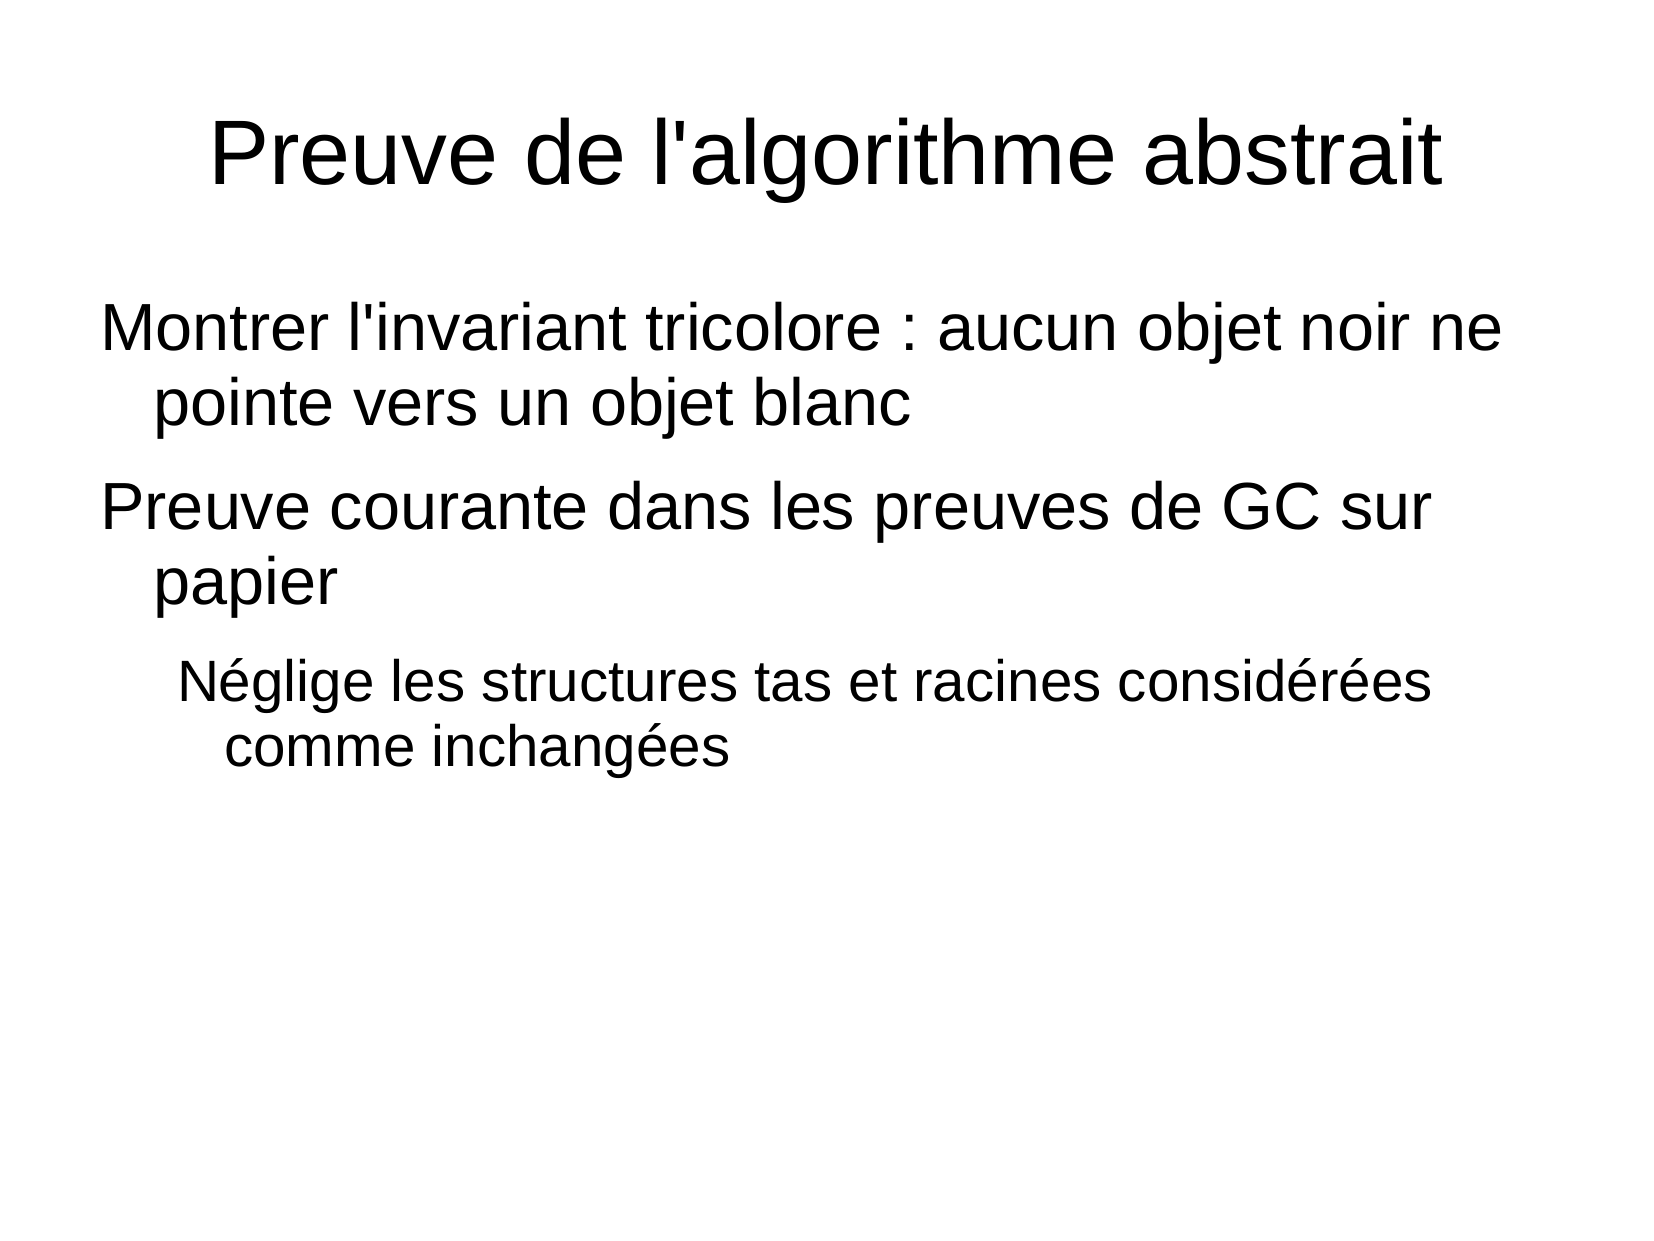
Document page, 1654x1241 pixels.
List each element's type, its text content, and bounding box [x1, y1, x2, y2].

title Preuve de l'algorithme abstrait [82, 56, 1571, 250]
list Montrer l'invariant tricolore : aucun objet noir ne pointe vers un objet blanc Preuve courante dans les preuves de GC sur papier Néglige les structures tas et racines considérées comme inchangées [82, 290, 1571, 1094]
